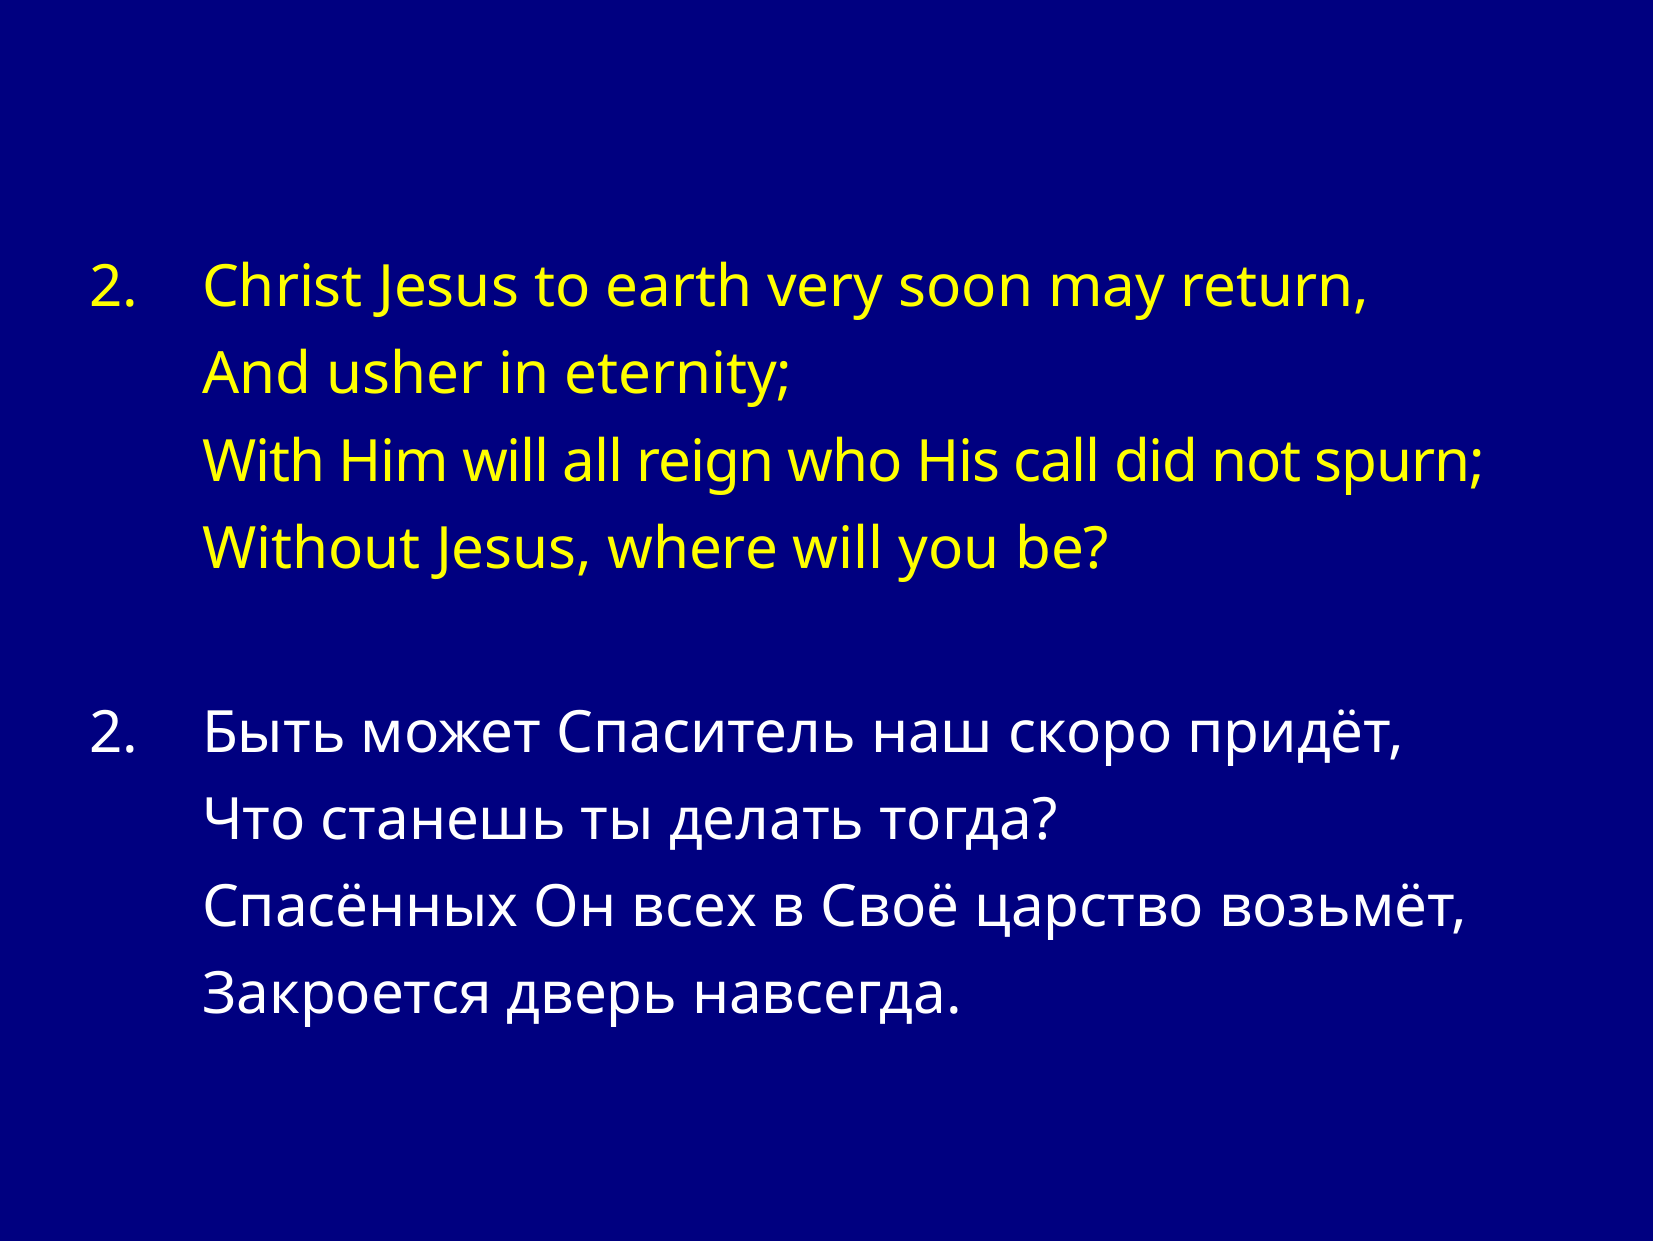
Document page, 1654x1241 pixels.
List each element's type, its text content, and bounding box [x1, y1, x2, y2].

text_box 2. Быть может Спаситель наш скоро придёт, Что станешь ты делать тогда? Спасённых Он всех в Своё царство возьмёт, Закроется дверь навсегда. [75, 675, 1653, 1163]
text_box 2. Christ Jesus to earth very soon may return, And usher in eternity; With Him will all reign who His call did not spurn; Without Jesus, where will you be? [75, 150, 1653, 638]
